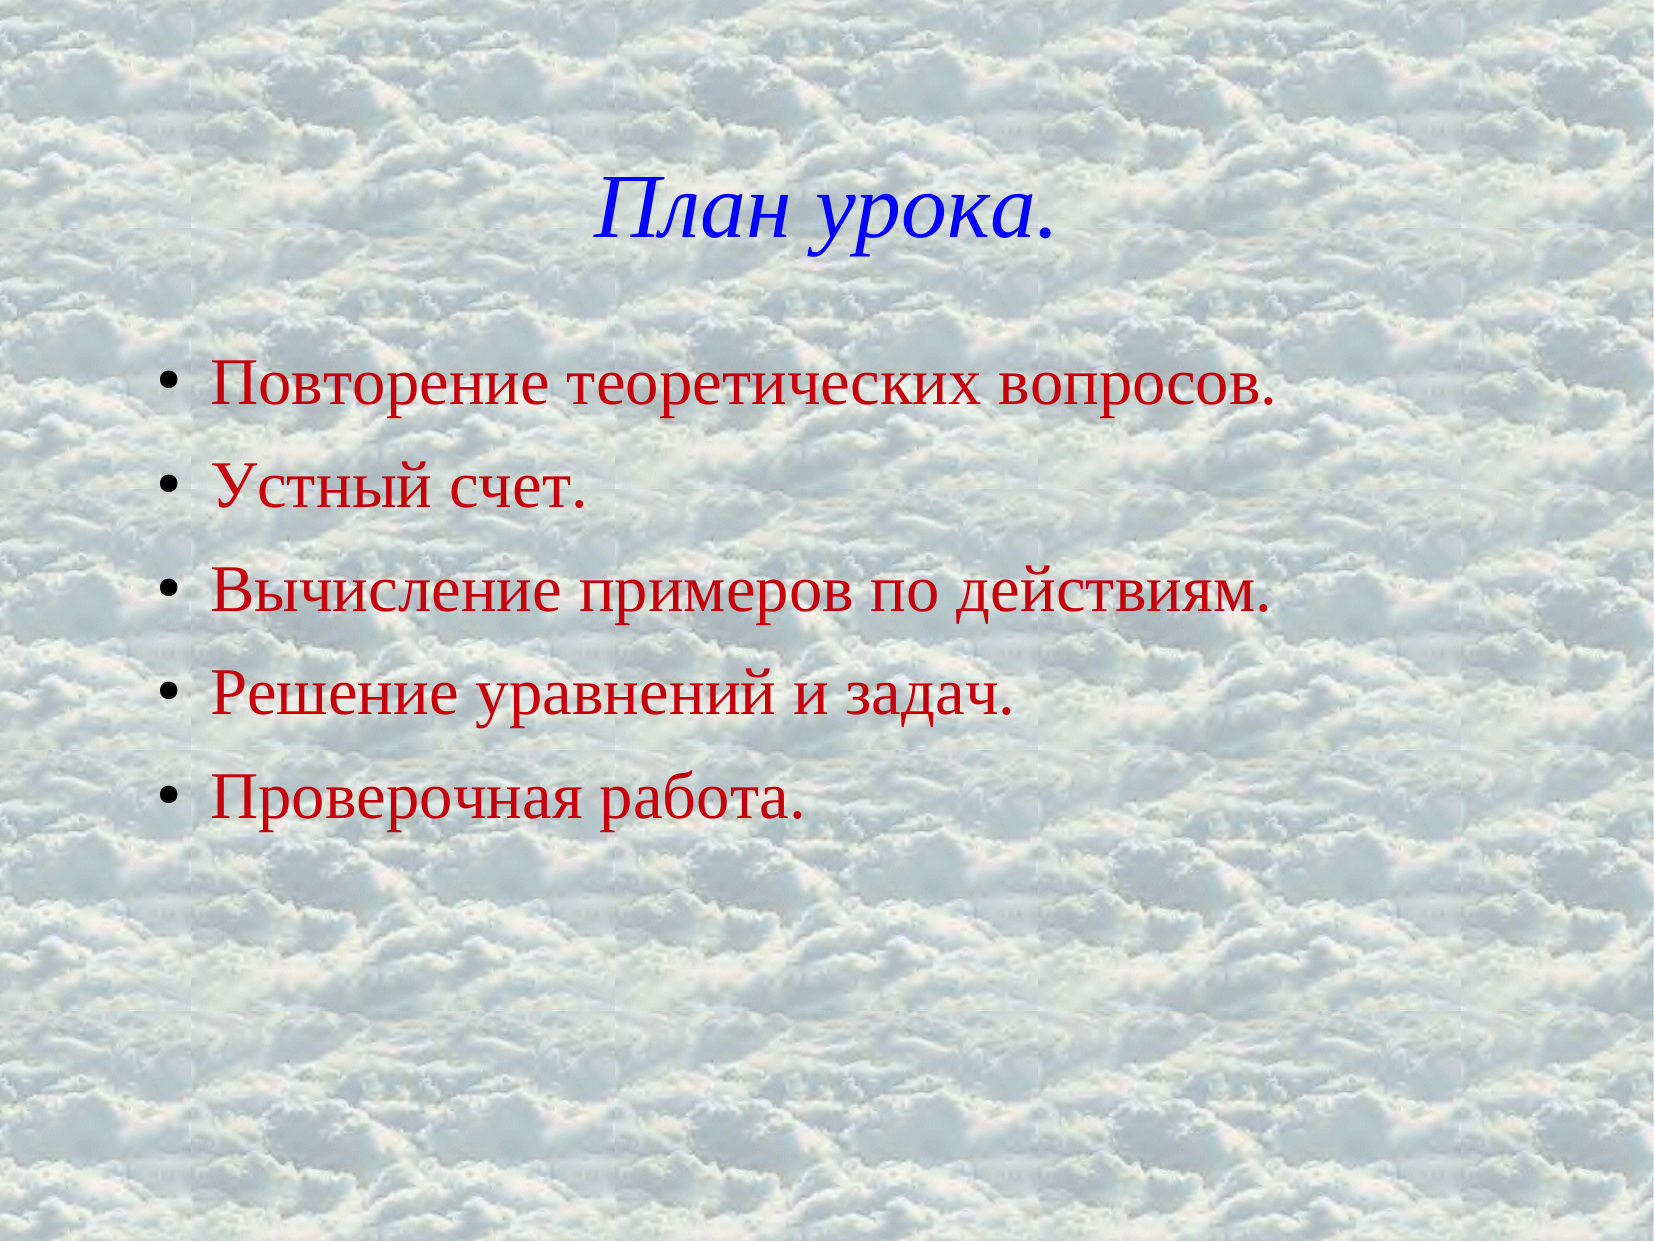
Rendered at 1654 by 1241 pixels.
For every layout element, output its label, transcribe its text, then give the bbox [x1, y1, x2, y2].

title План урока. [121, 110, 1534, 303]
list Повторение теоретических вопросов. Устный счет. Вычисление примеров по действиям. Решение уравнений и задач. Проверочная работа. [121, 344, 1534, 1212]
picture [0, 0, 1654, 1241]
